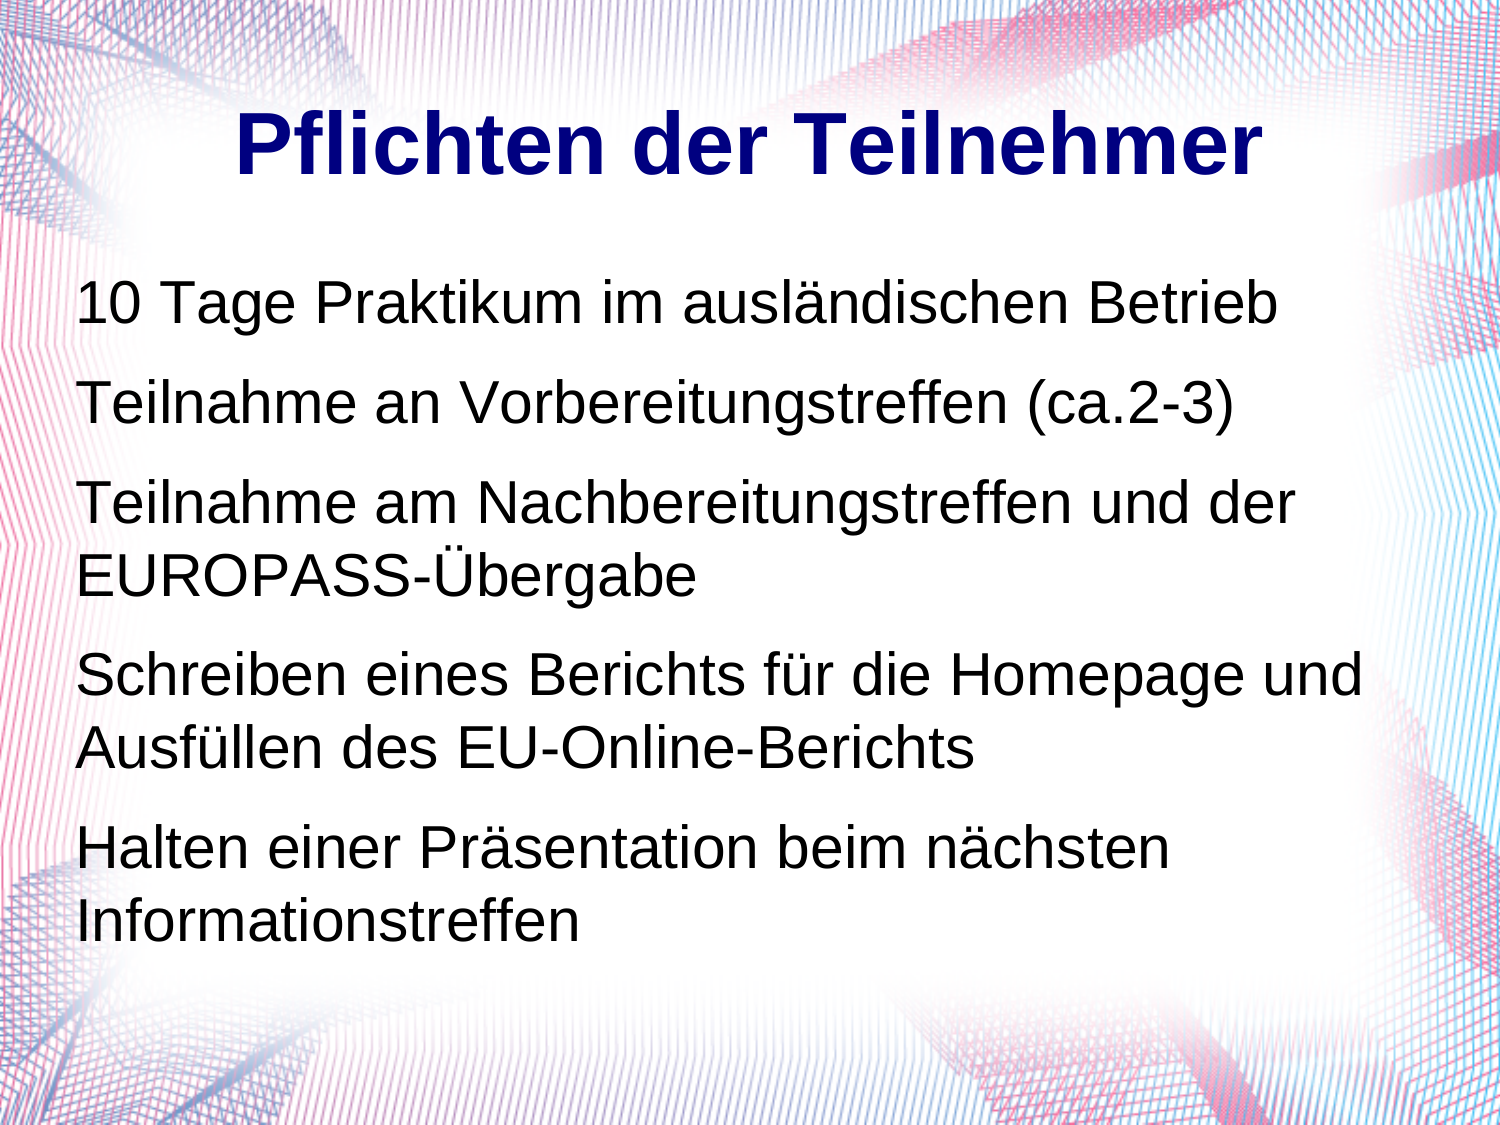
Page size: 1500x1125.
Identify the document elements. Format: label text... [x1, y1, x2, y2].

list 10 Tage Praktikum im ausländischen Betrieb Teilnahme an Vorbereitungstreffen (ca.2-3) Teilnahme am Nachbereitungstreffen und der EUROPASS-Übergabe Schreiben eines Berichts für die Homepage und Ausfüllen des EU-Online-Berichts Halten einer Präsentation beim nächsten Informationstreffen [75, 263, 1425, 1006]
title Pflichten der Teilnehmer [75, 44, 1425, 233]
